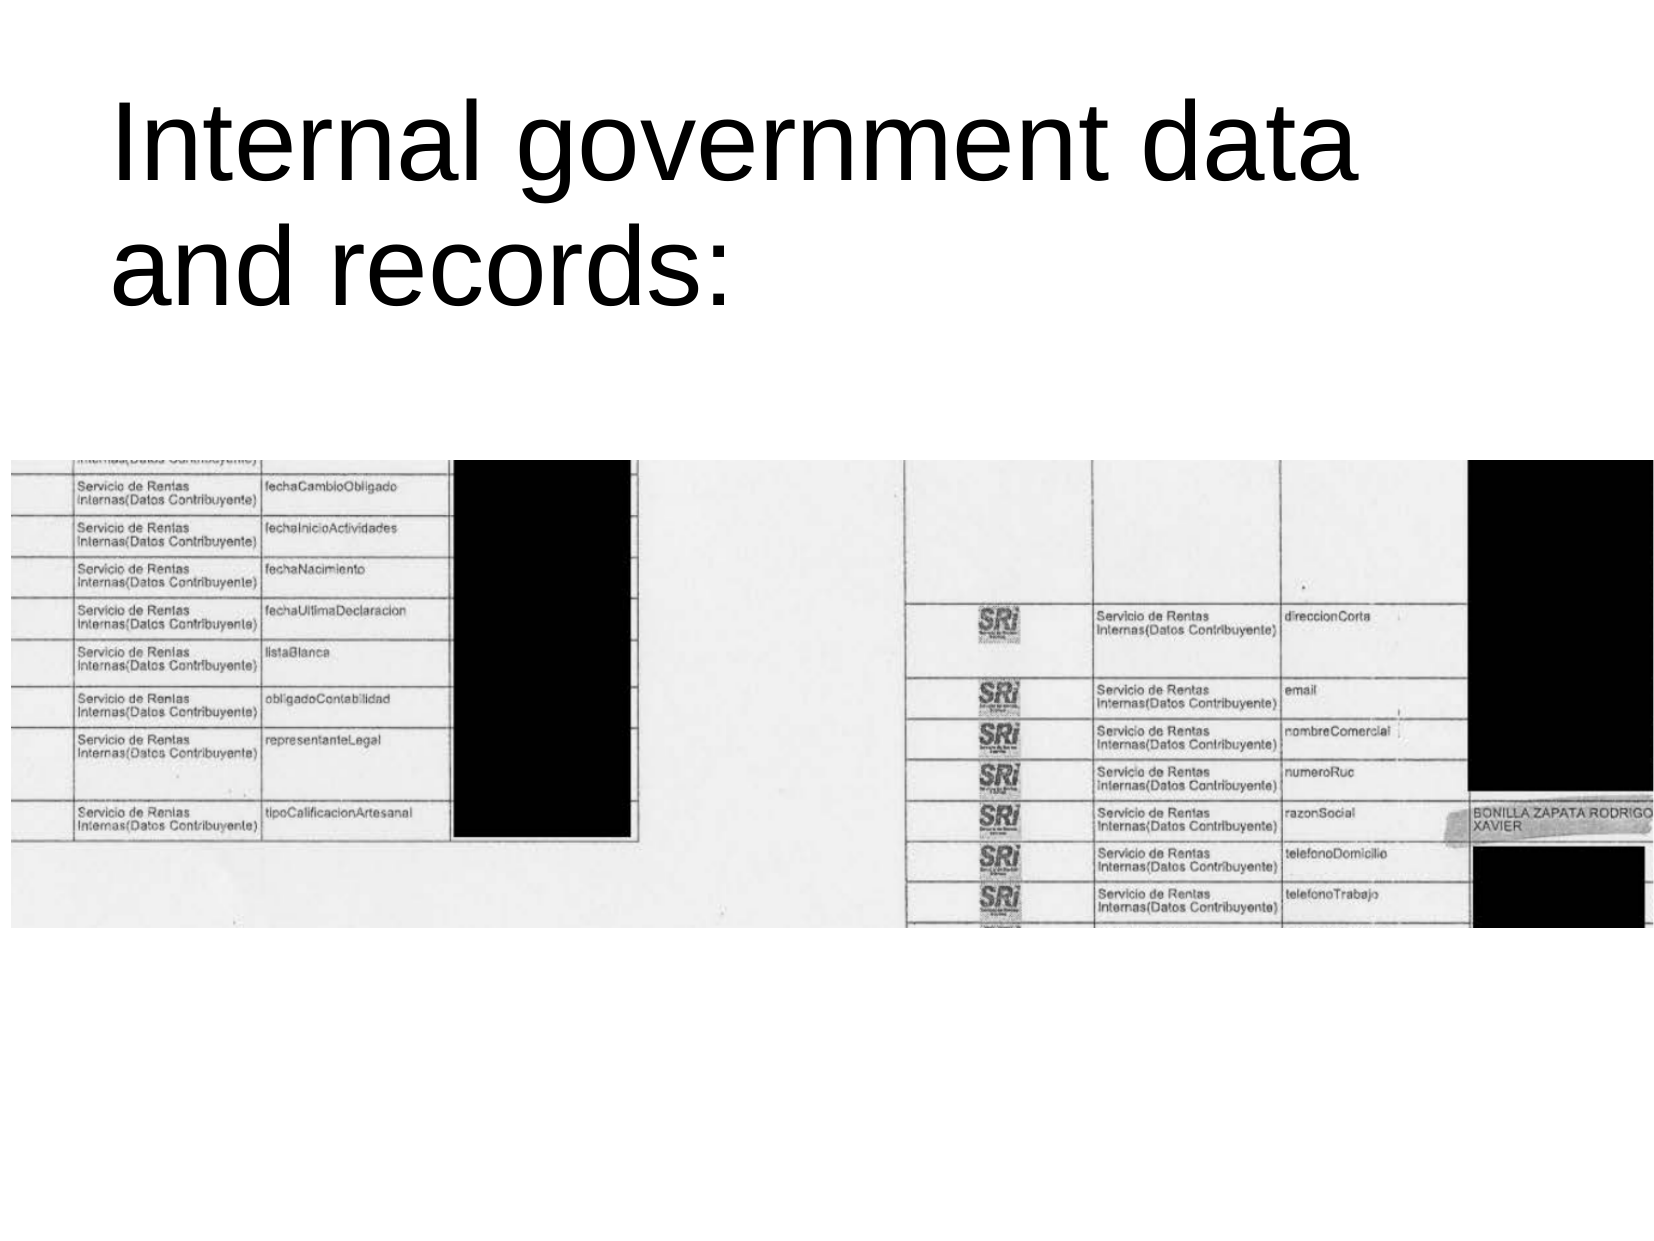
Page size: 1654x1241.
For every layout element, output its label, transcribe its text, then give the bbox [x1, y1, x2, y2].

text_box Internal government data and records: [94, 70, 1430, 337]
picture [11, 460, 1654, 928]
